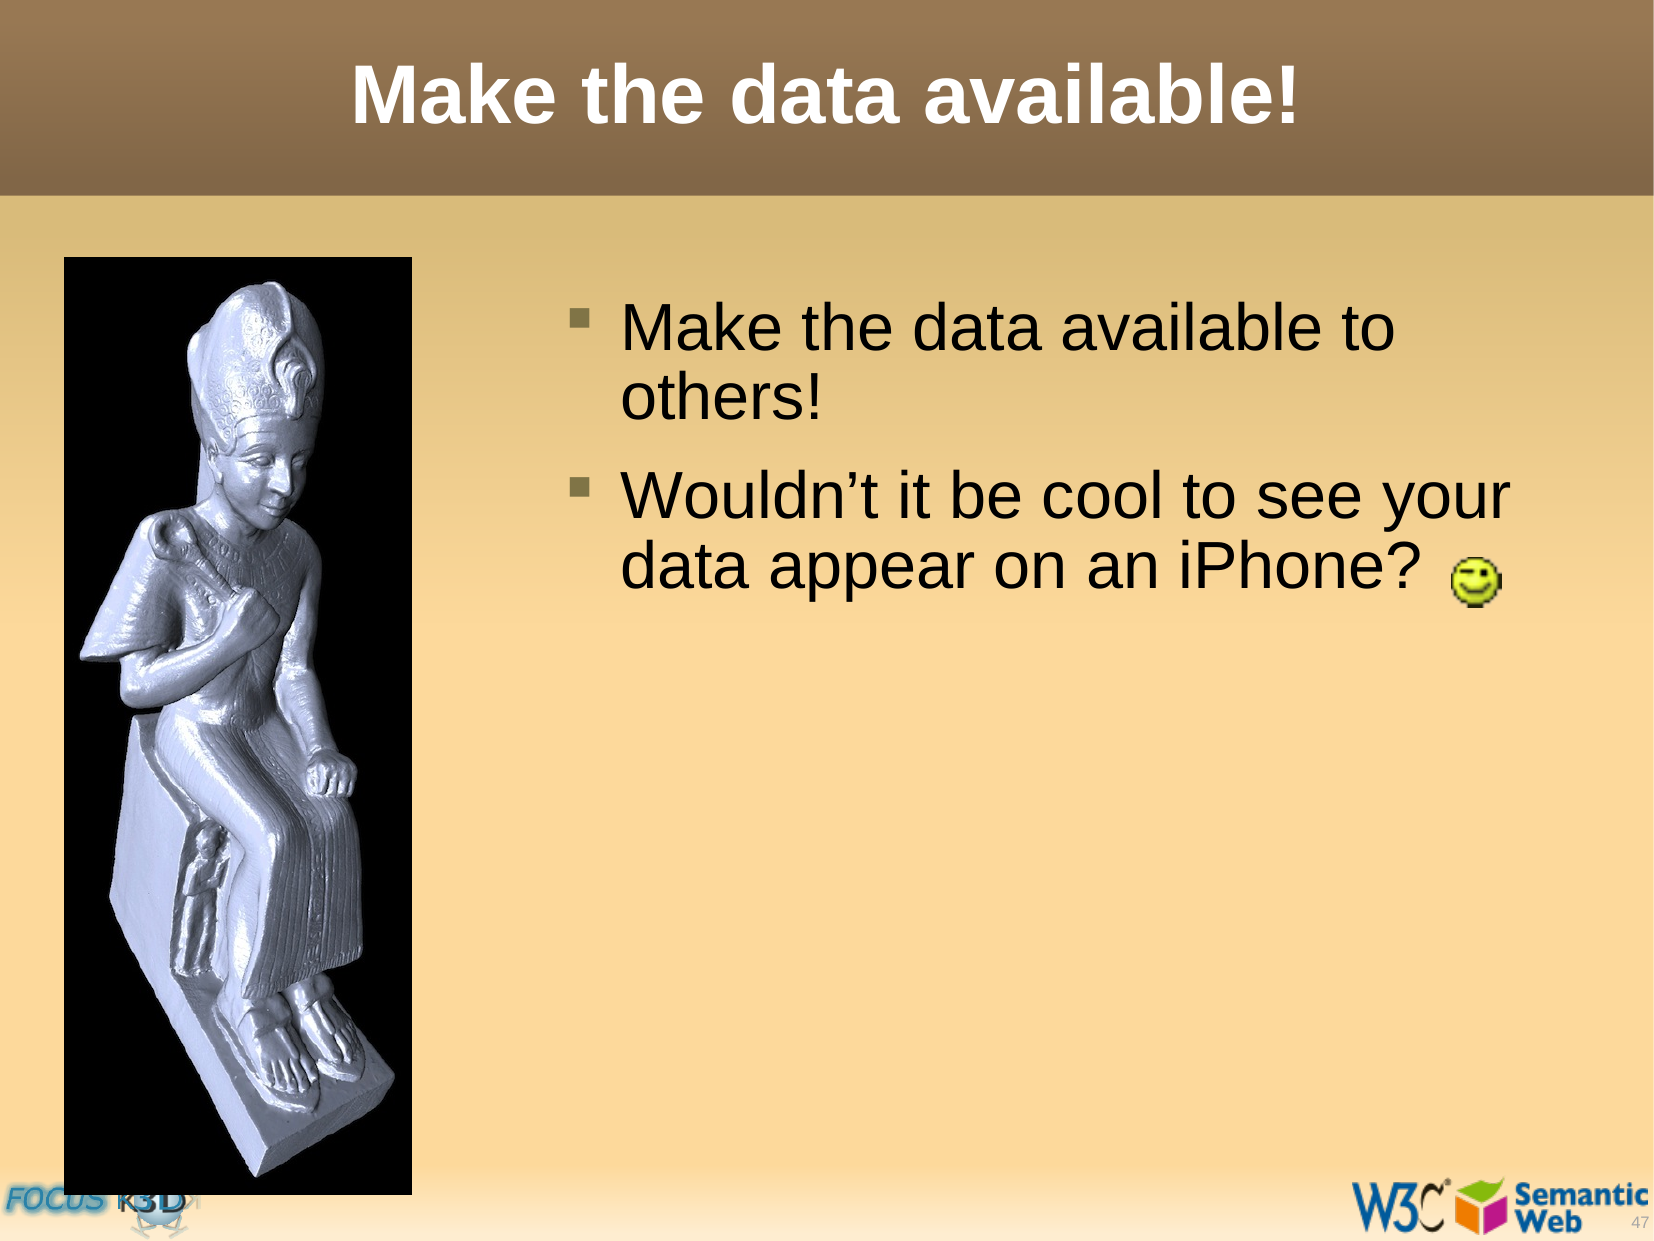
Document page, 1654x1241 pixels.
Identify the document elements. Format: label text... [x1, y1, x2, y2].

picture [0, 196, 1654, 1241]
title Make the data available! [0, 0, 1654, 196]
list Make the data available to others! Wouldn’t it be cool to see your data appear on an iPhone? [564, 290, 1571, 1109]
